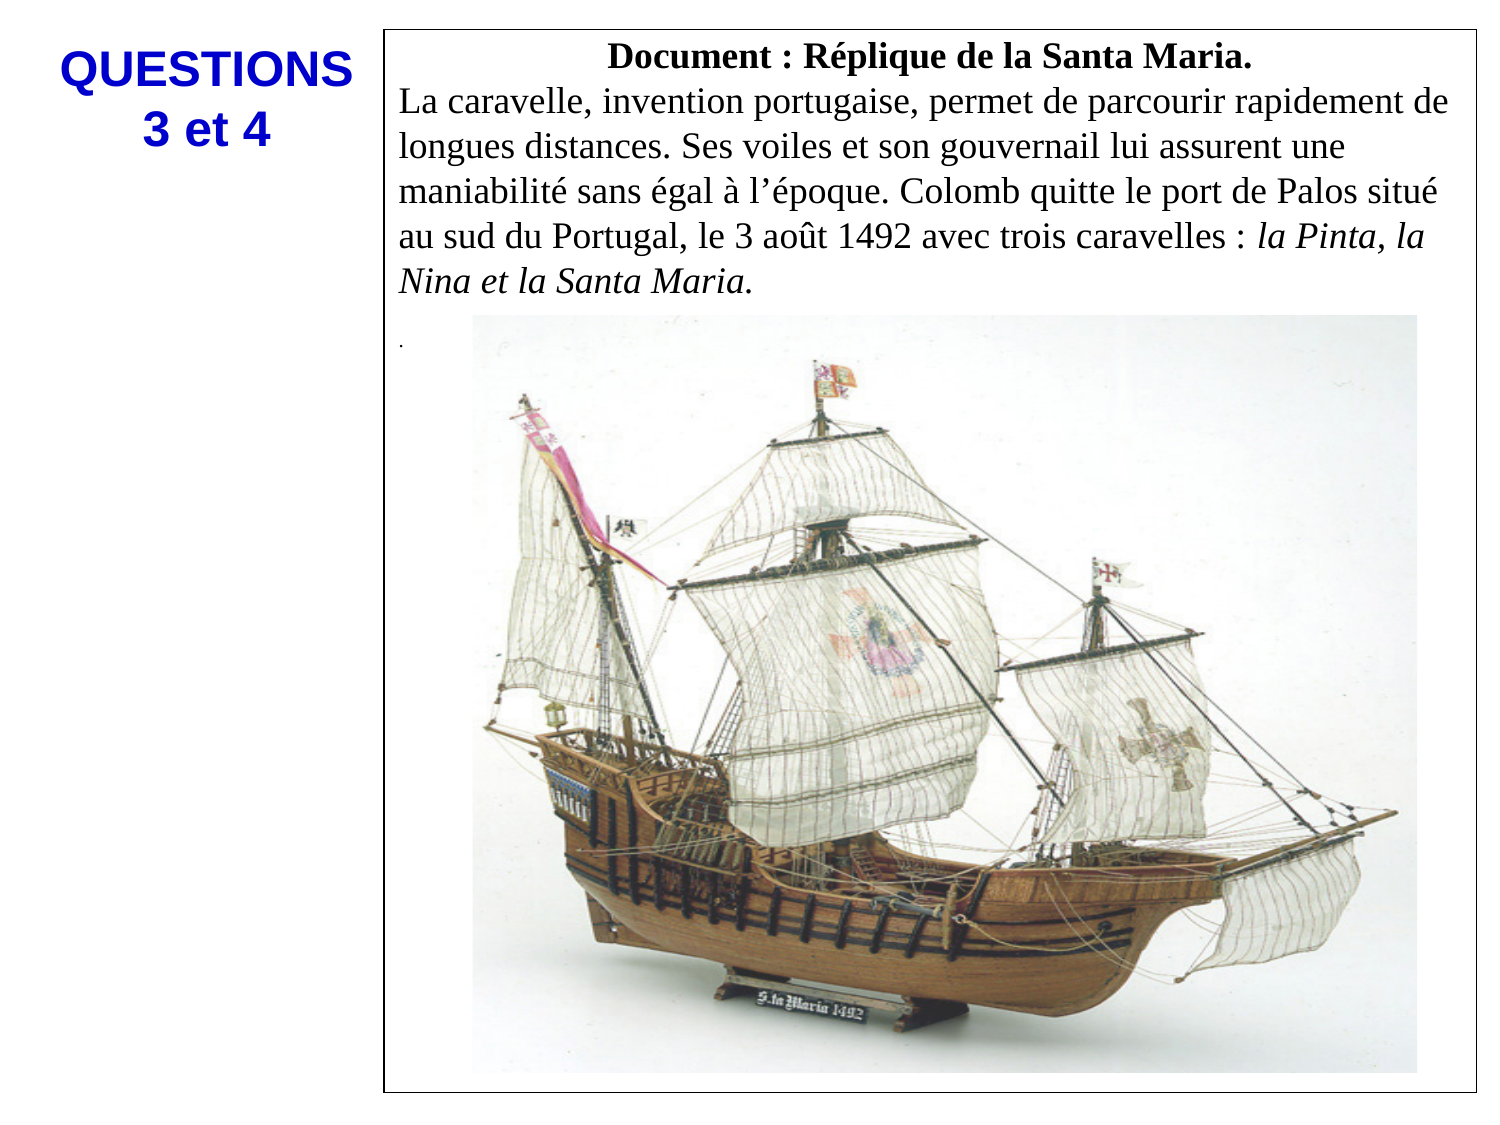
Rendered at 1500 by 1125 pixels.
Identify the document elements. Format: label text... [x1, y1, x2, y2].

text_box Document : Réplique de la Santa Maria. La caravelle, invention portugaise, permet de parcourir rapidement de longues distances. Ses voiles et son gouvernail lui assurent une maniabilité sans égal à l’époque. Colomb quitte le port de Palos situé au sud du Portugal, le 3 août 1492 avec trois caravelles : la Pinta, la Nina et la Santa Maria. . [383, 29, 1477, 1093]
text_box QUESTIONS 3 et 4 [29, 29, 384, 148]
picture [472, 315, 1418, 1073]
